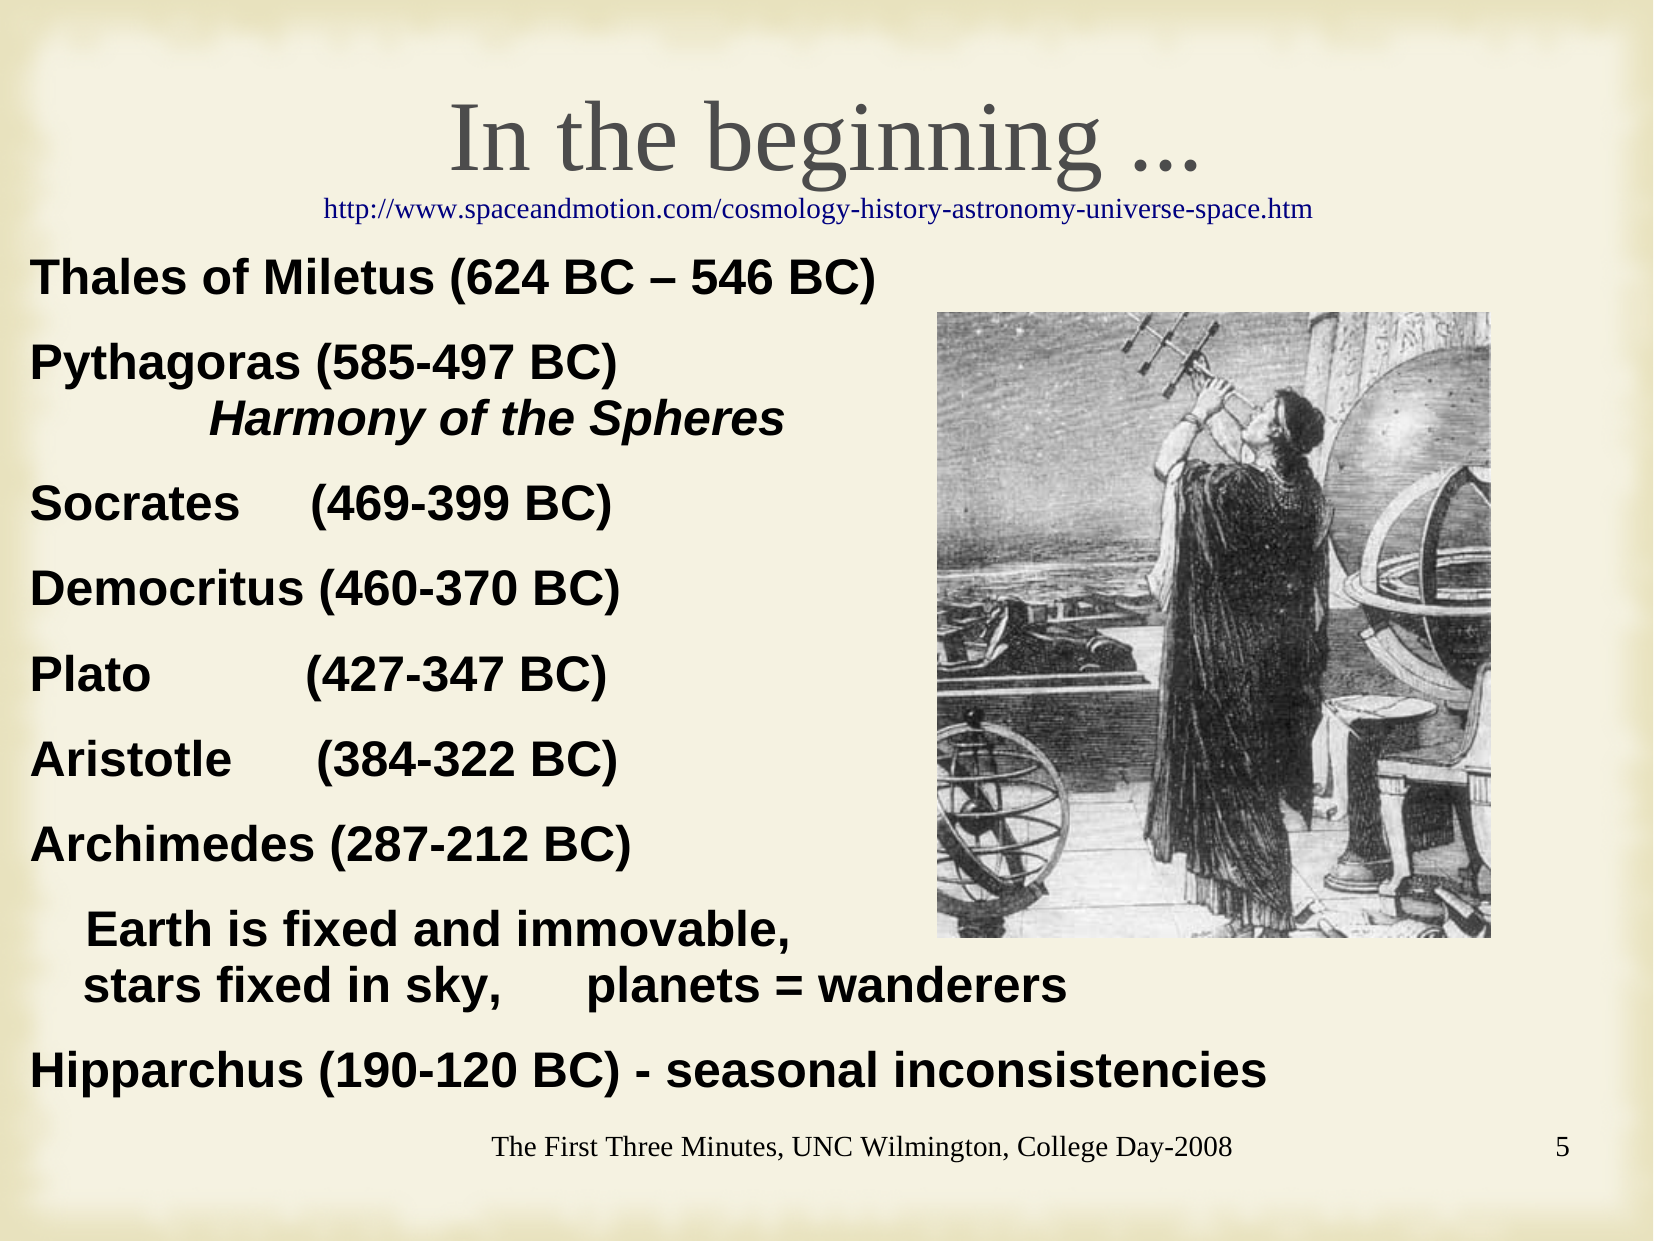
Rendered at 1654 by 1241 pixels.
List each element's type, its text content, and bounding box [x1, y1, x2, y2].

list Thales of Miletus (624 BC – 546 BC) Pythagoras (585-497 BC) Harmony of the Spheres Socrates (469-399 BC) Democritus (460-370 BC) Plato (427-347 BC) Aristotle (384-322 BC) Archimedes (287-212 BC) Earth is fixed and immovable, stars fixed in sky, planets = wanderers Hipparchus (190-120 BC) - seasonal inconsistencies [11, 248, 1500, 1113]
picture [0, 0, 1654, 1241]
title In the beginning ... http://www.spaceandmotion.com/cosmology-history-astronomy-universe-space.htm [82, 56, 1571, 250]
